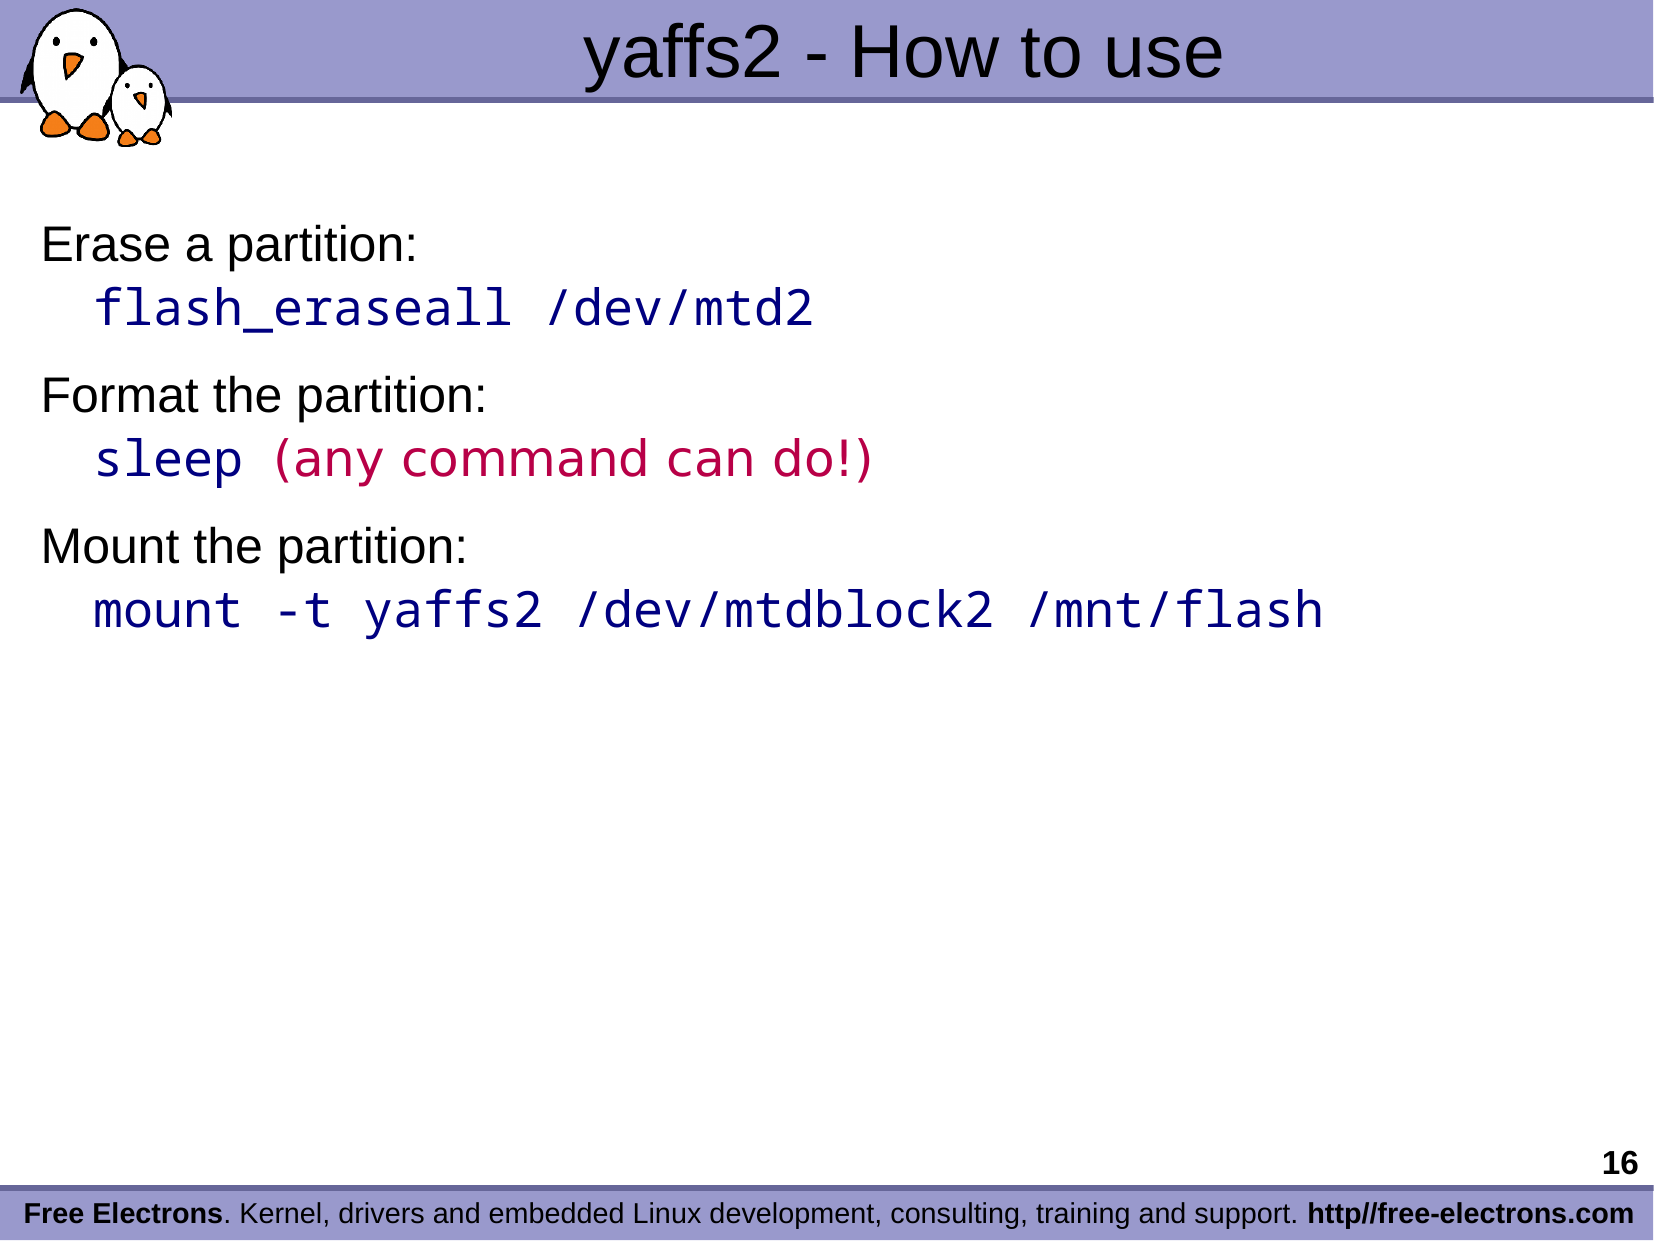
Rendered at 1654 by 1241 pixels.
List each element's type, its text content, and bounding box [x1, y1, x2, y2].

picture [20, 8, 172, 147]
list Erase a partition: flash_eraseall /dev/mtd2 Format the partition: sleep (any command can do!) Mount the partition: mount -t yaffs2 /dev/mtdblock2 /mnt/flash [22, 216, 1572, 1066]
title yaffs2 - How to use [178, 4, 1631, 98]
